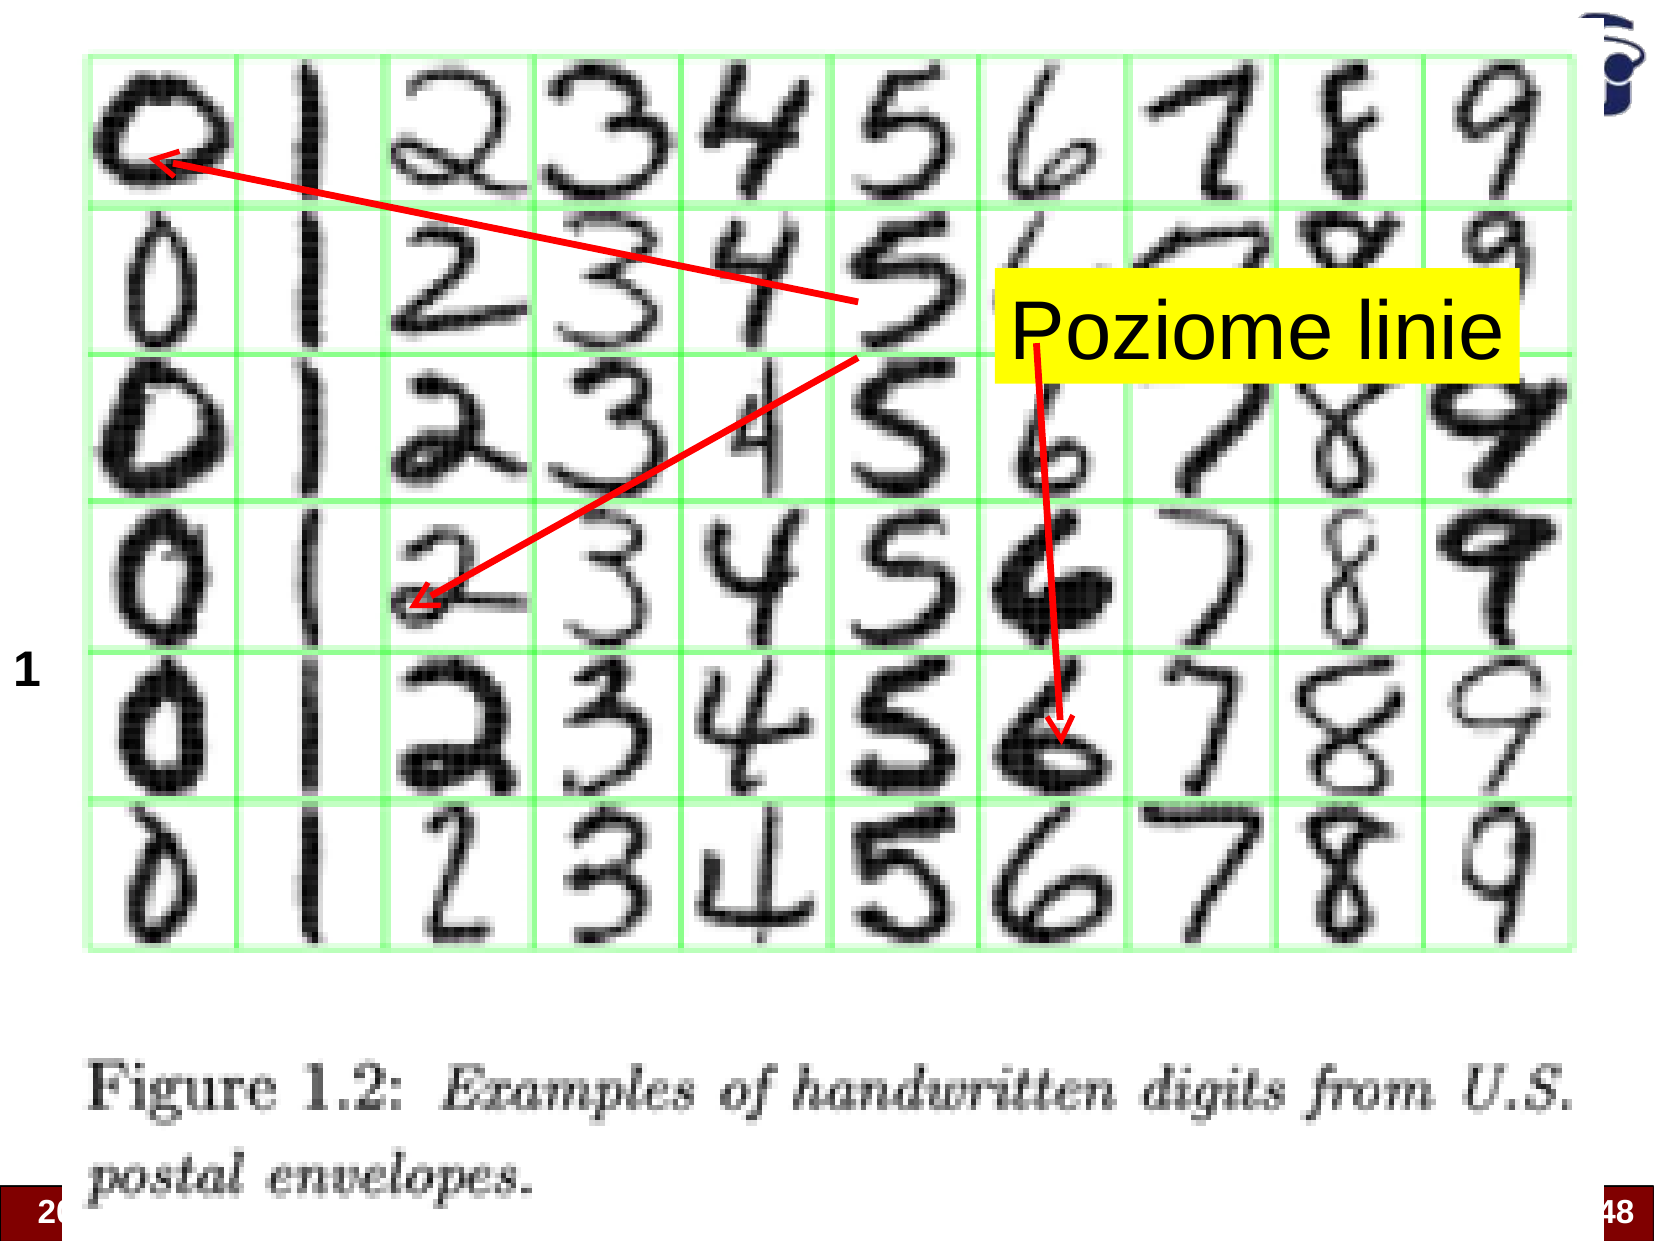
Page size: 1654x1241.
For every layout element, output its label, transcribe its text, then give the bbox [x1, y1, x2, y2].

picture [62, 0, 1654, 1241]
text_box Poziome linie [994, 268, 1520, 384]
text_box 1 [0, 628, 57, 704]
